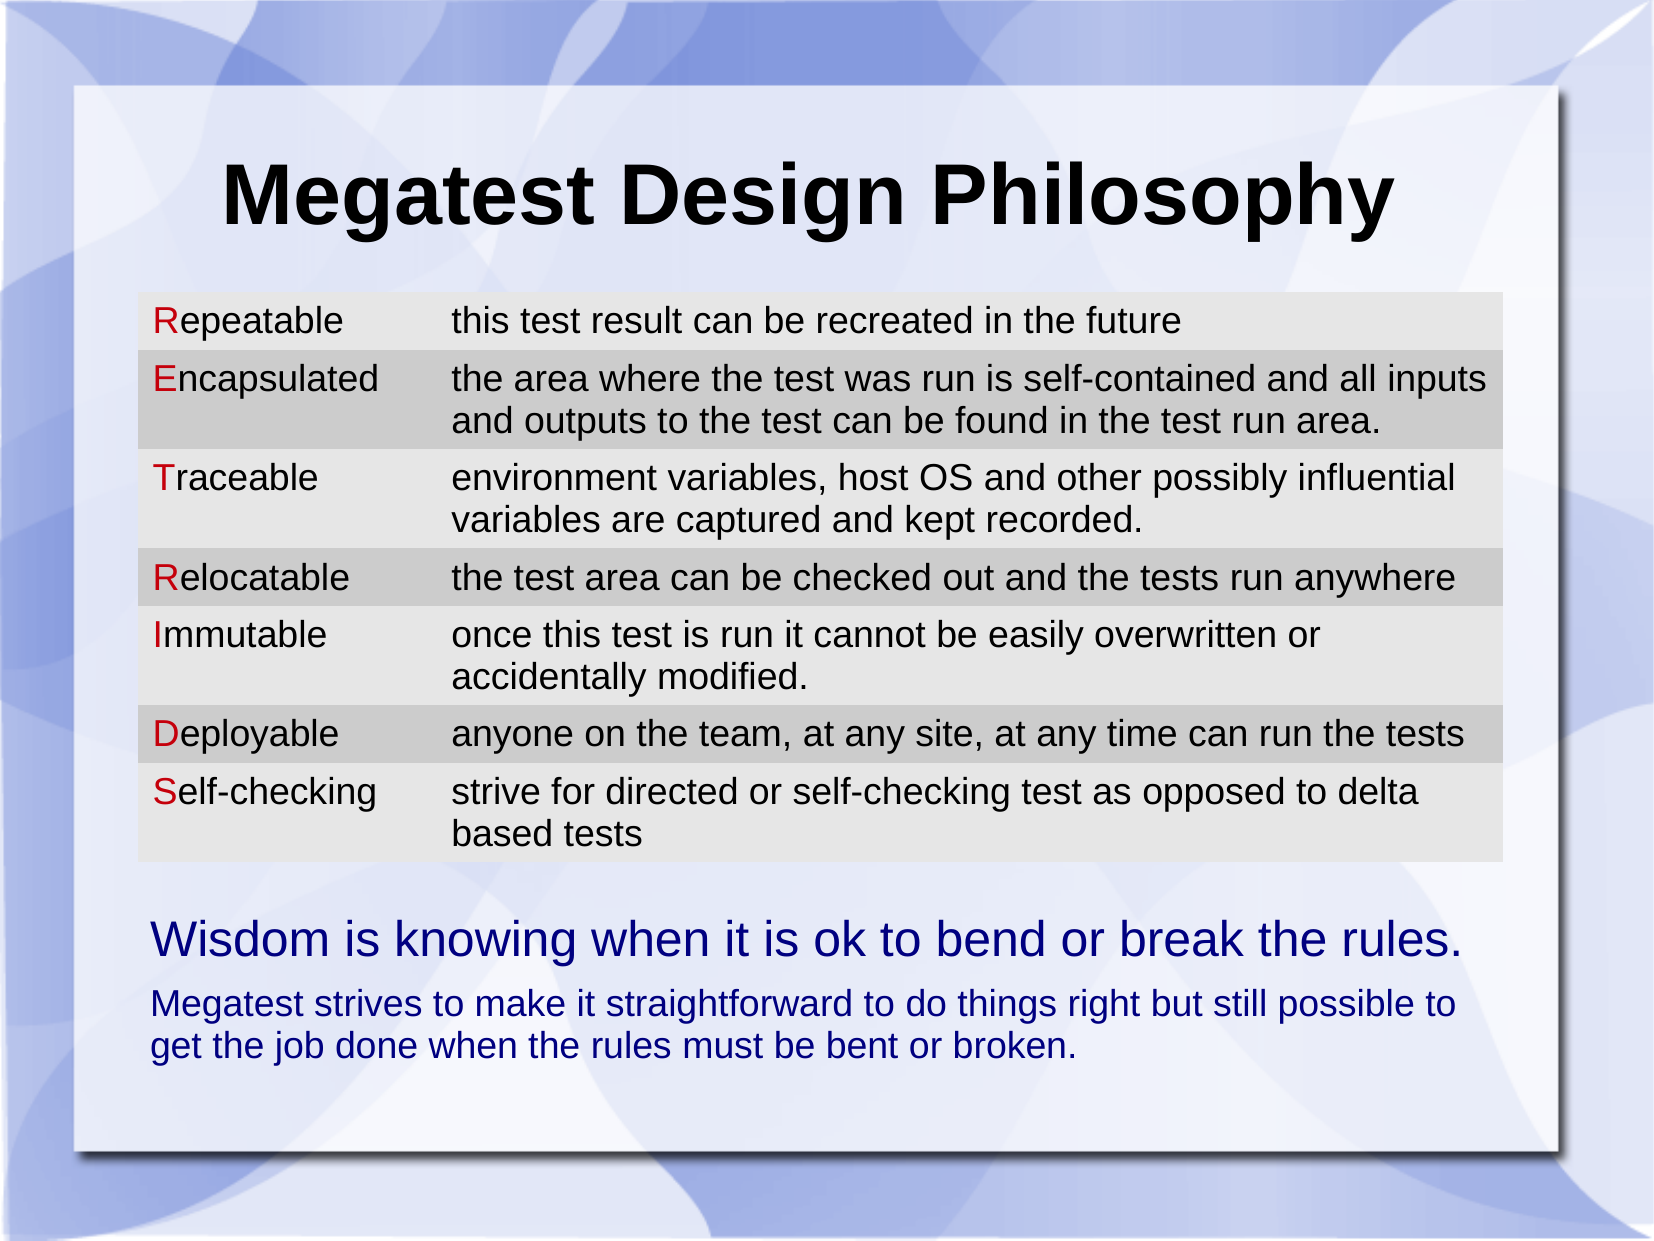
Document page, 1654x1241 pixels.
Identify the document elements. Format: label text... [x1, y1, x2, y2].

table_cell anyone on the team, at any site, at any time can run the tests [437, 705, 1503, 763]
table_cell Traceable [138, 449, 437, 548]
table_cell Deployable [138, 705, 437, 763]
table_cell the area where the test was run is self-contained and all inputs and outputs to the test can be found in the test run area. [437, 350, 1503, 449]
table_cell once this test is run it cannot be easily overwritten or accidentally modified. [437, 606, 1503, 705]
table_cell Self-checking [138, 763, 437, 862]
table_cell Relocatable [138, 548, 437, 606]
table_header this test result can be recreated in the future [437, 292, 1503, 350]
table_cell the test area can be checked out and the tests run anywhere [437, 548, 1503, 606]
table_cell Encapsulated [138, 350, 437, 449]
table_cell strive for directed or self-checking test as opposed to delta based tests [437, 763, 1503, 862]
table_cell environment variables, host OS and other possibly influential variables are captured and kept recorded. [437, 449, 1503, 548]
picture [0, 0, 1654, 1241]
table_cell Immutable [138, 606, 437, 705]
list Wisdom is knowing when it is ok to bend or break the rules. Megatest strives to make it straightforward to do things right but still possible to get the job done when the rules must be bent or broken. [150, 911, 1509, 1124]
table_header Repeatable [138, 292, 437, 350]
title Megatest Design Philosophy [82, 90, 1536, 298]
